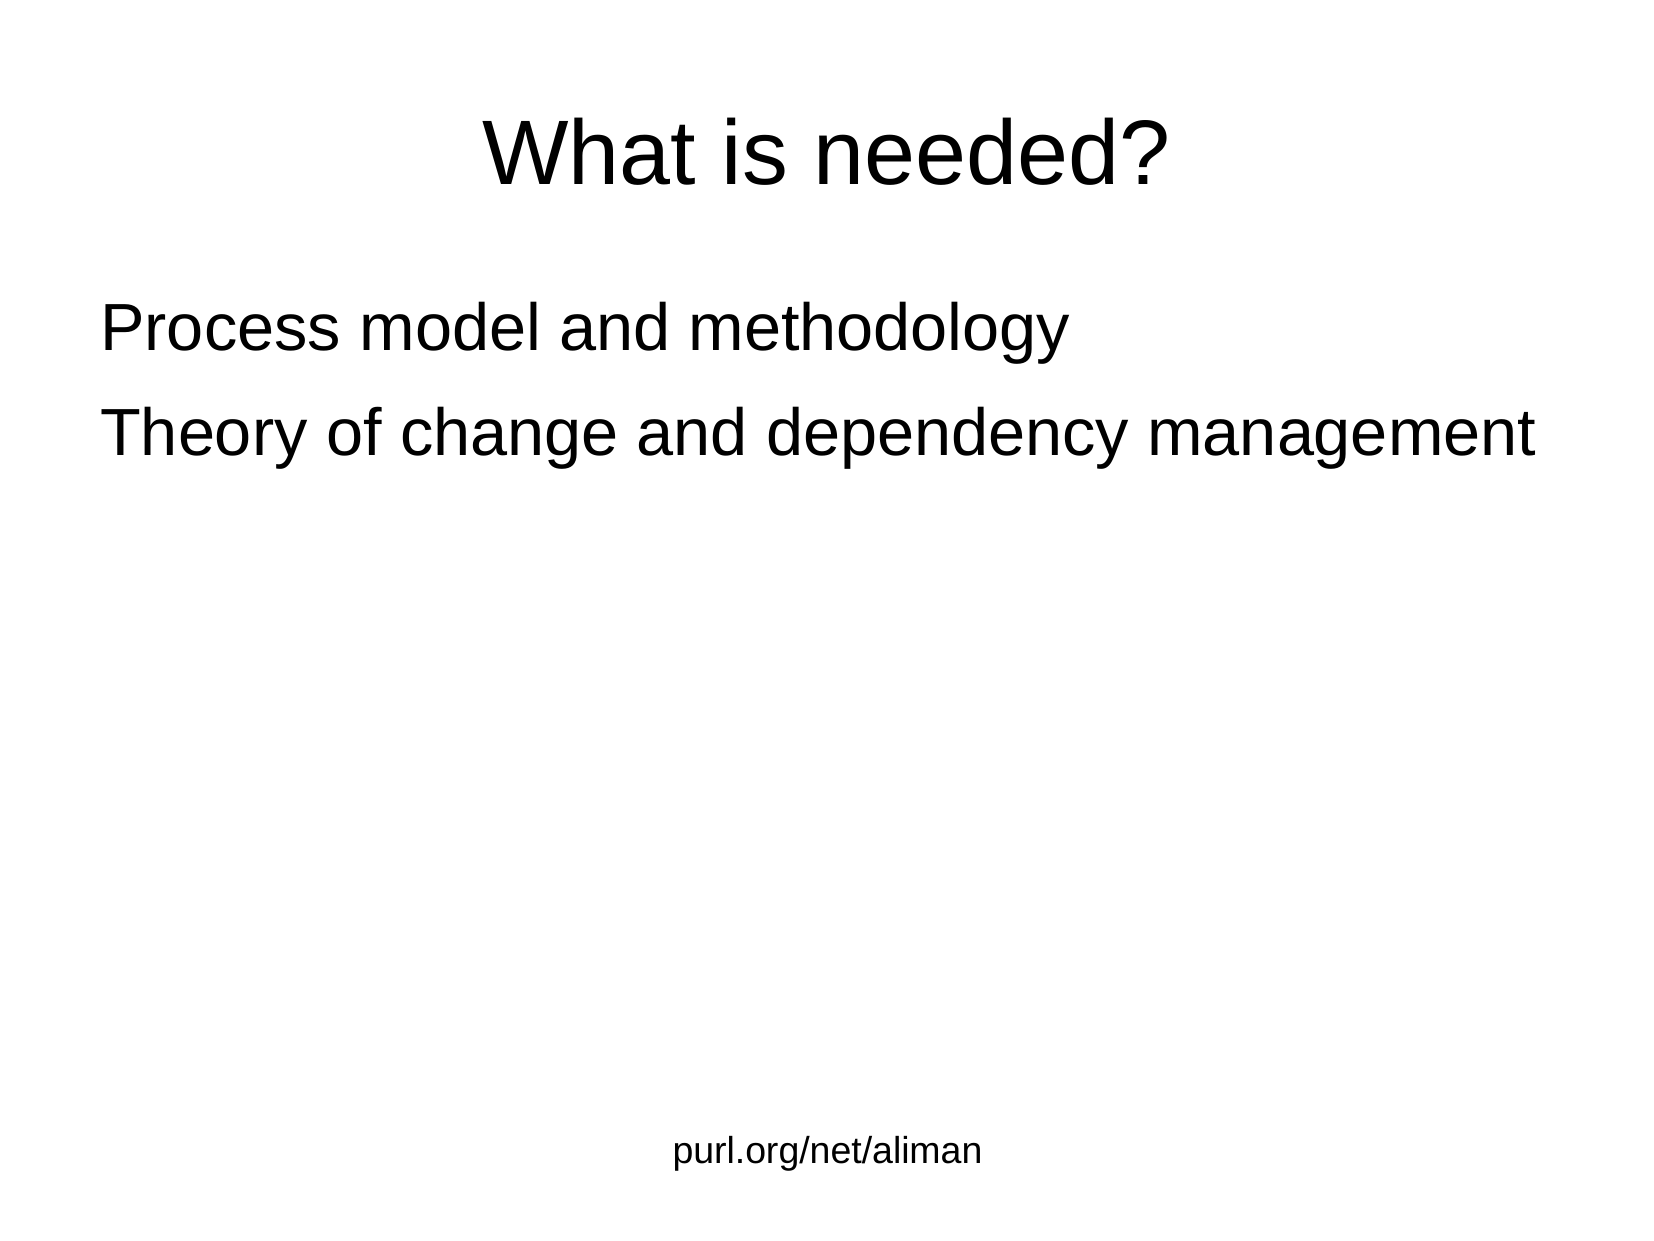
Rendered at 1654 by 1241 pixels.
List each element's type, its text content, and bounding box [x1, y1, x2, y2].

list Process model and methodology Theory of change and dependency management [82, 290, 1571, 1094]
title What is needed? [82, 56, 1571, 250]
